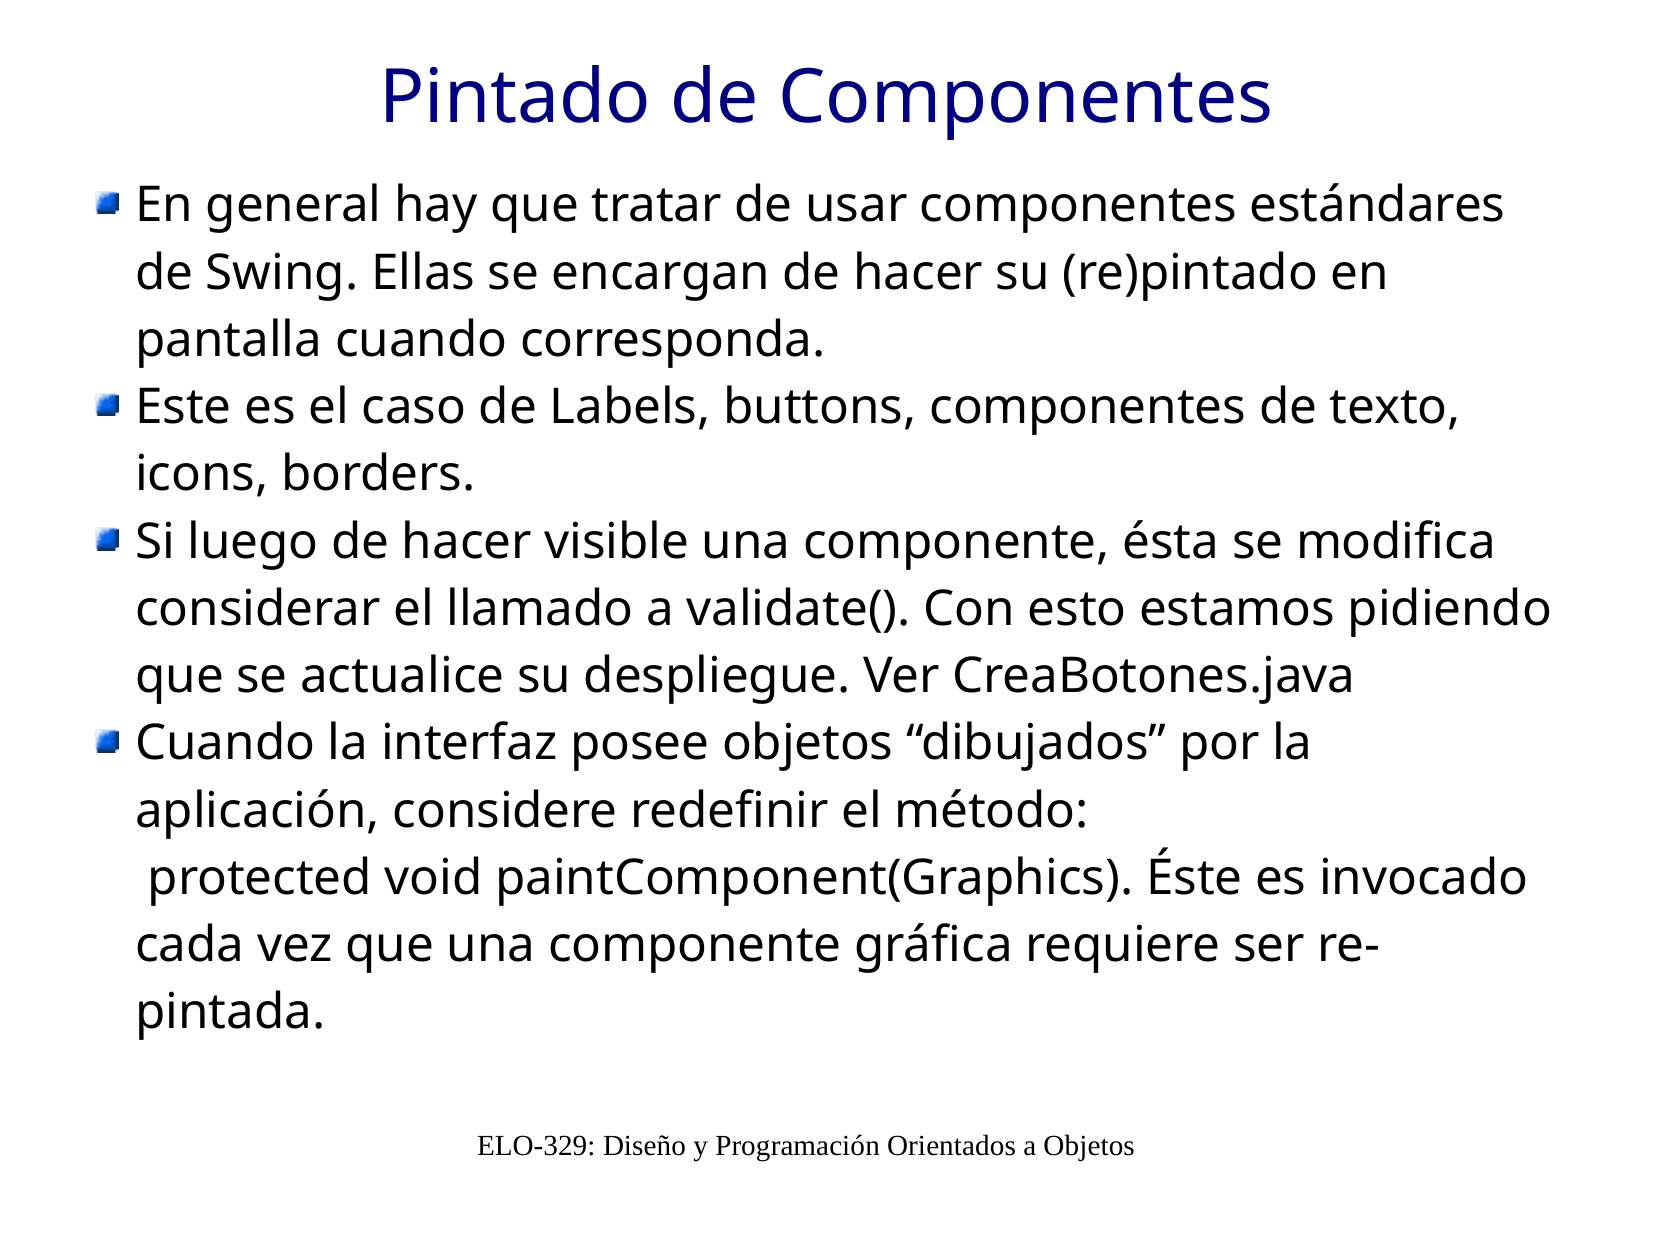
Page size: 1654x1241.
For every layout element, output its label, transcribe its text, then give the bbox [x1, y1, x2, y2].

list En general hay que tratar de usar componentes estándares de Swing. Ellas se encargan de hacer su (re)pintado en pantalla cuando corresponda. Este es el caso de Labels, buttons, componentes de texto, icons, borders. Si luego de hacer visible una componente, ésta se modifica considerar el llamado a validate(). Con esto estamos pidiendo que se actualice su despliegue. Ver CreaBotones.java Cuando la interfaz posee objetos “dibujados” por la aplicación, considere redefinir el método: protected void paintComponent(Graphics). Éste es invocado cada vez que una componente gráfica requiere ser re-pintada. [82, 169, 1571, 1112]
title Pintado de Componentes [82, 43, 1571, 145]
